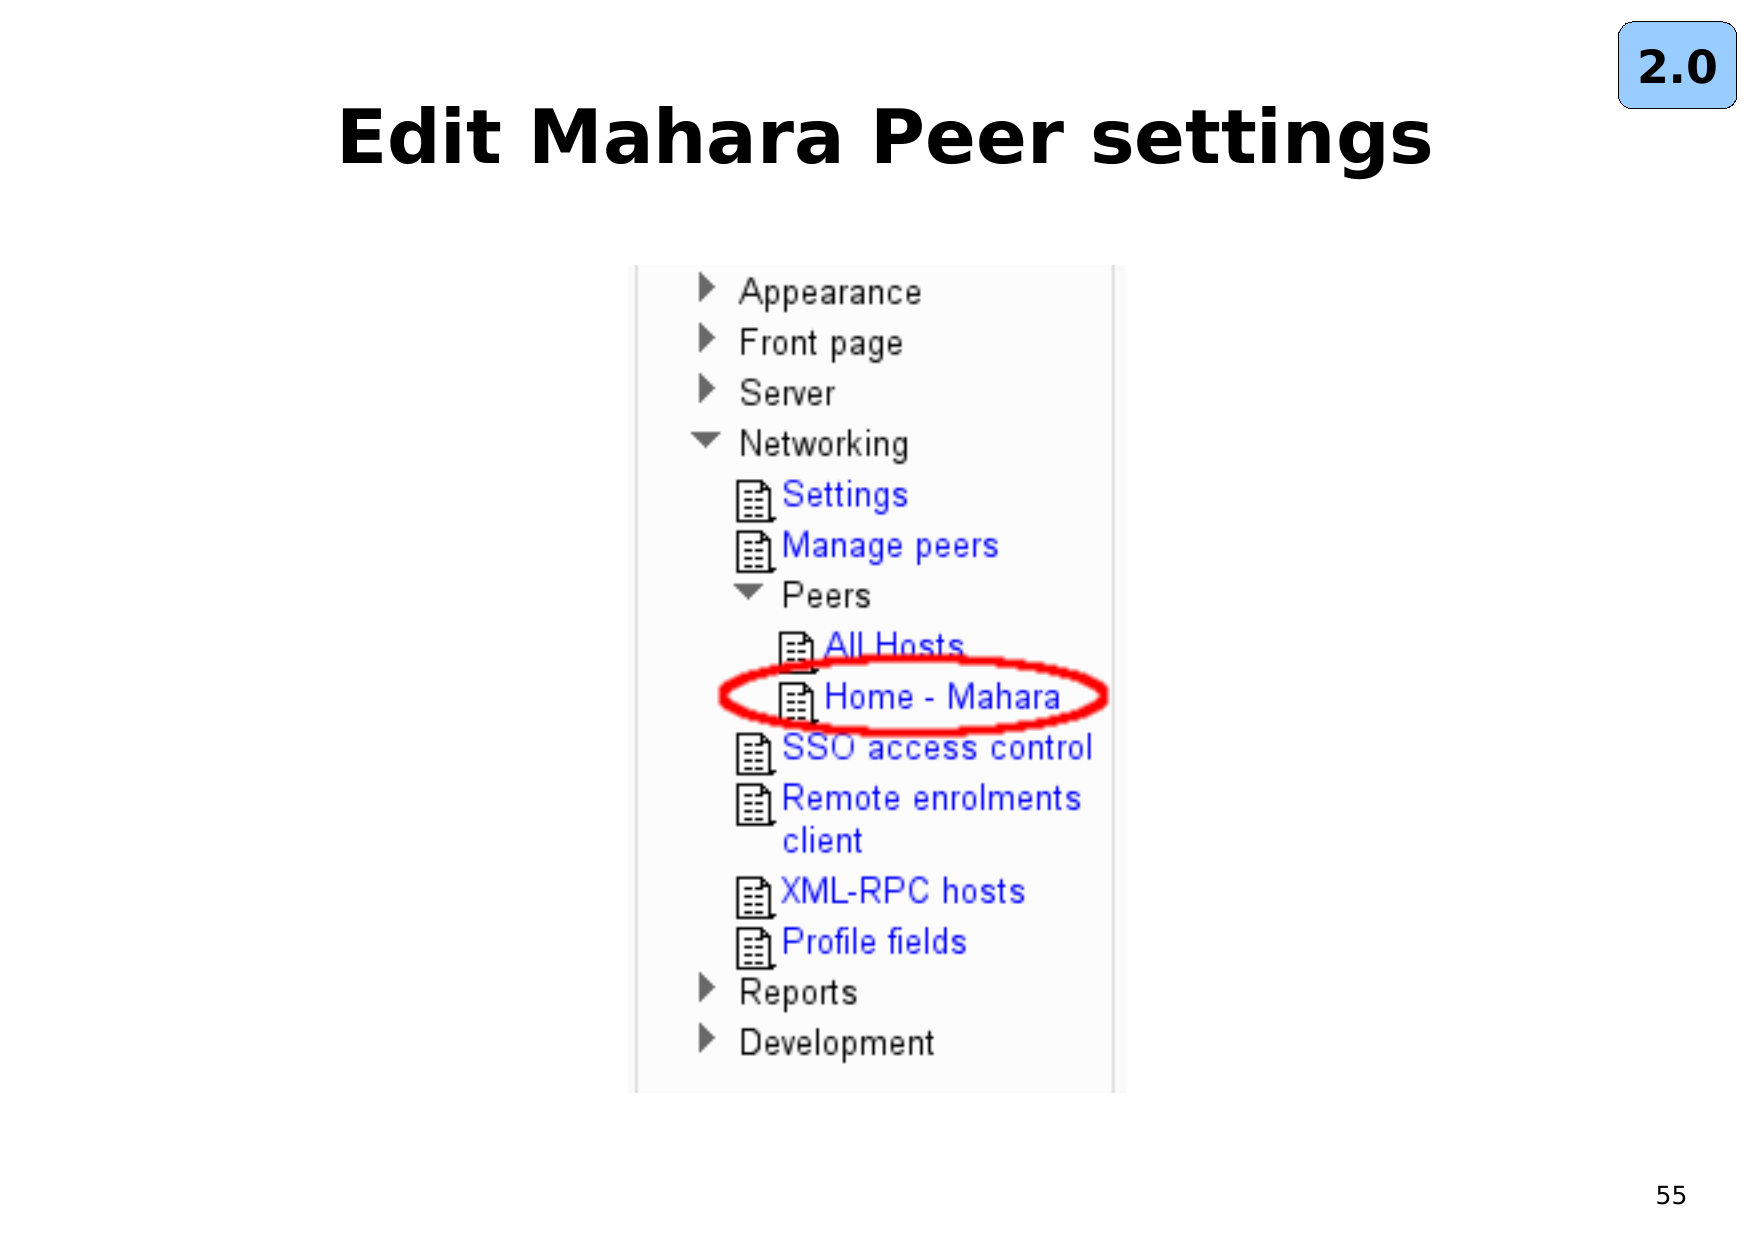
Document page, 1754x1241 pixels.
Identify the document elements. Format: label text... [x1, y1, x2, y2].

text_box 2.0 [1618, 21, 1737, 109]
picture [628, 265, 1126, 1093]
title Edit Mahara Peer settings [59, 50, 1713, 227]
